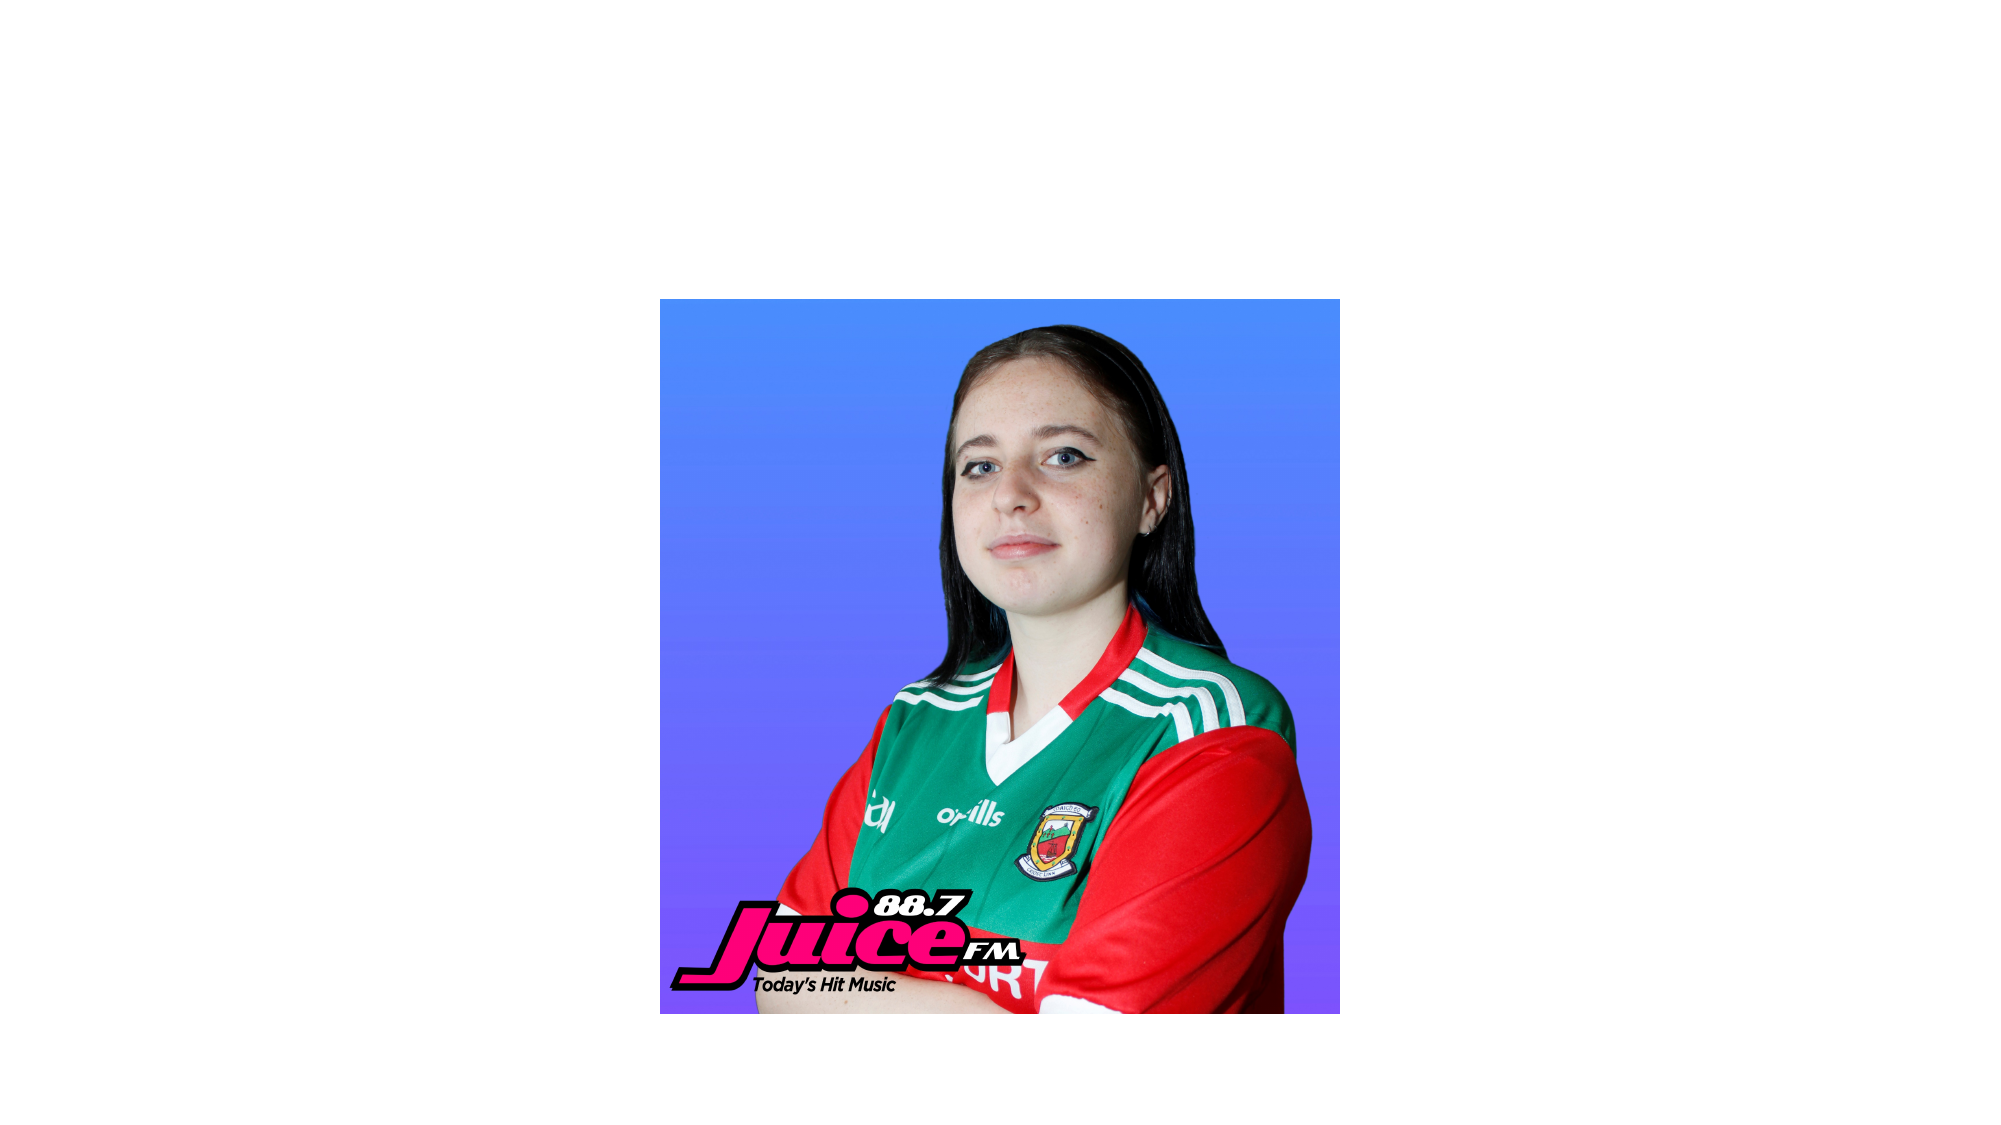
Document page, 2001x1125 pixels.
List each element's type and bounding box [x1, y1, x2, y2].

picture [660, 299, 1340, 1014]
